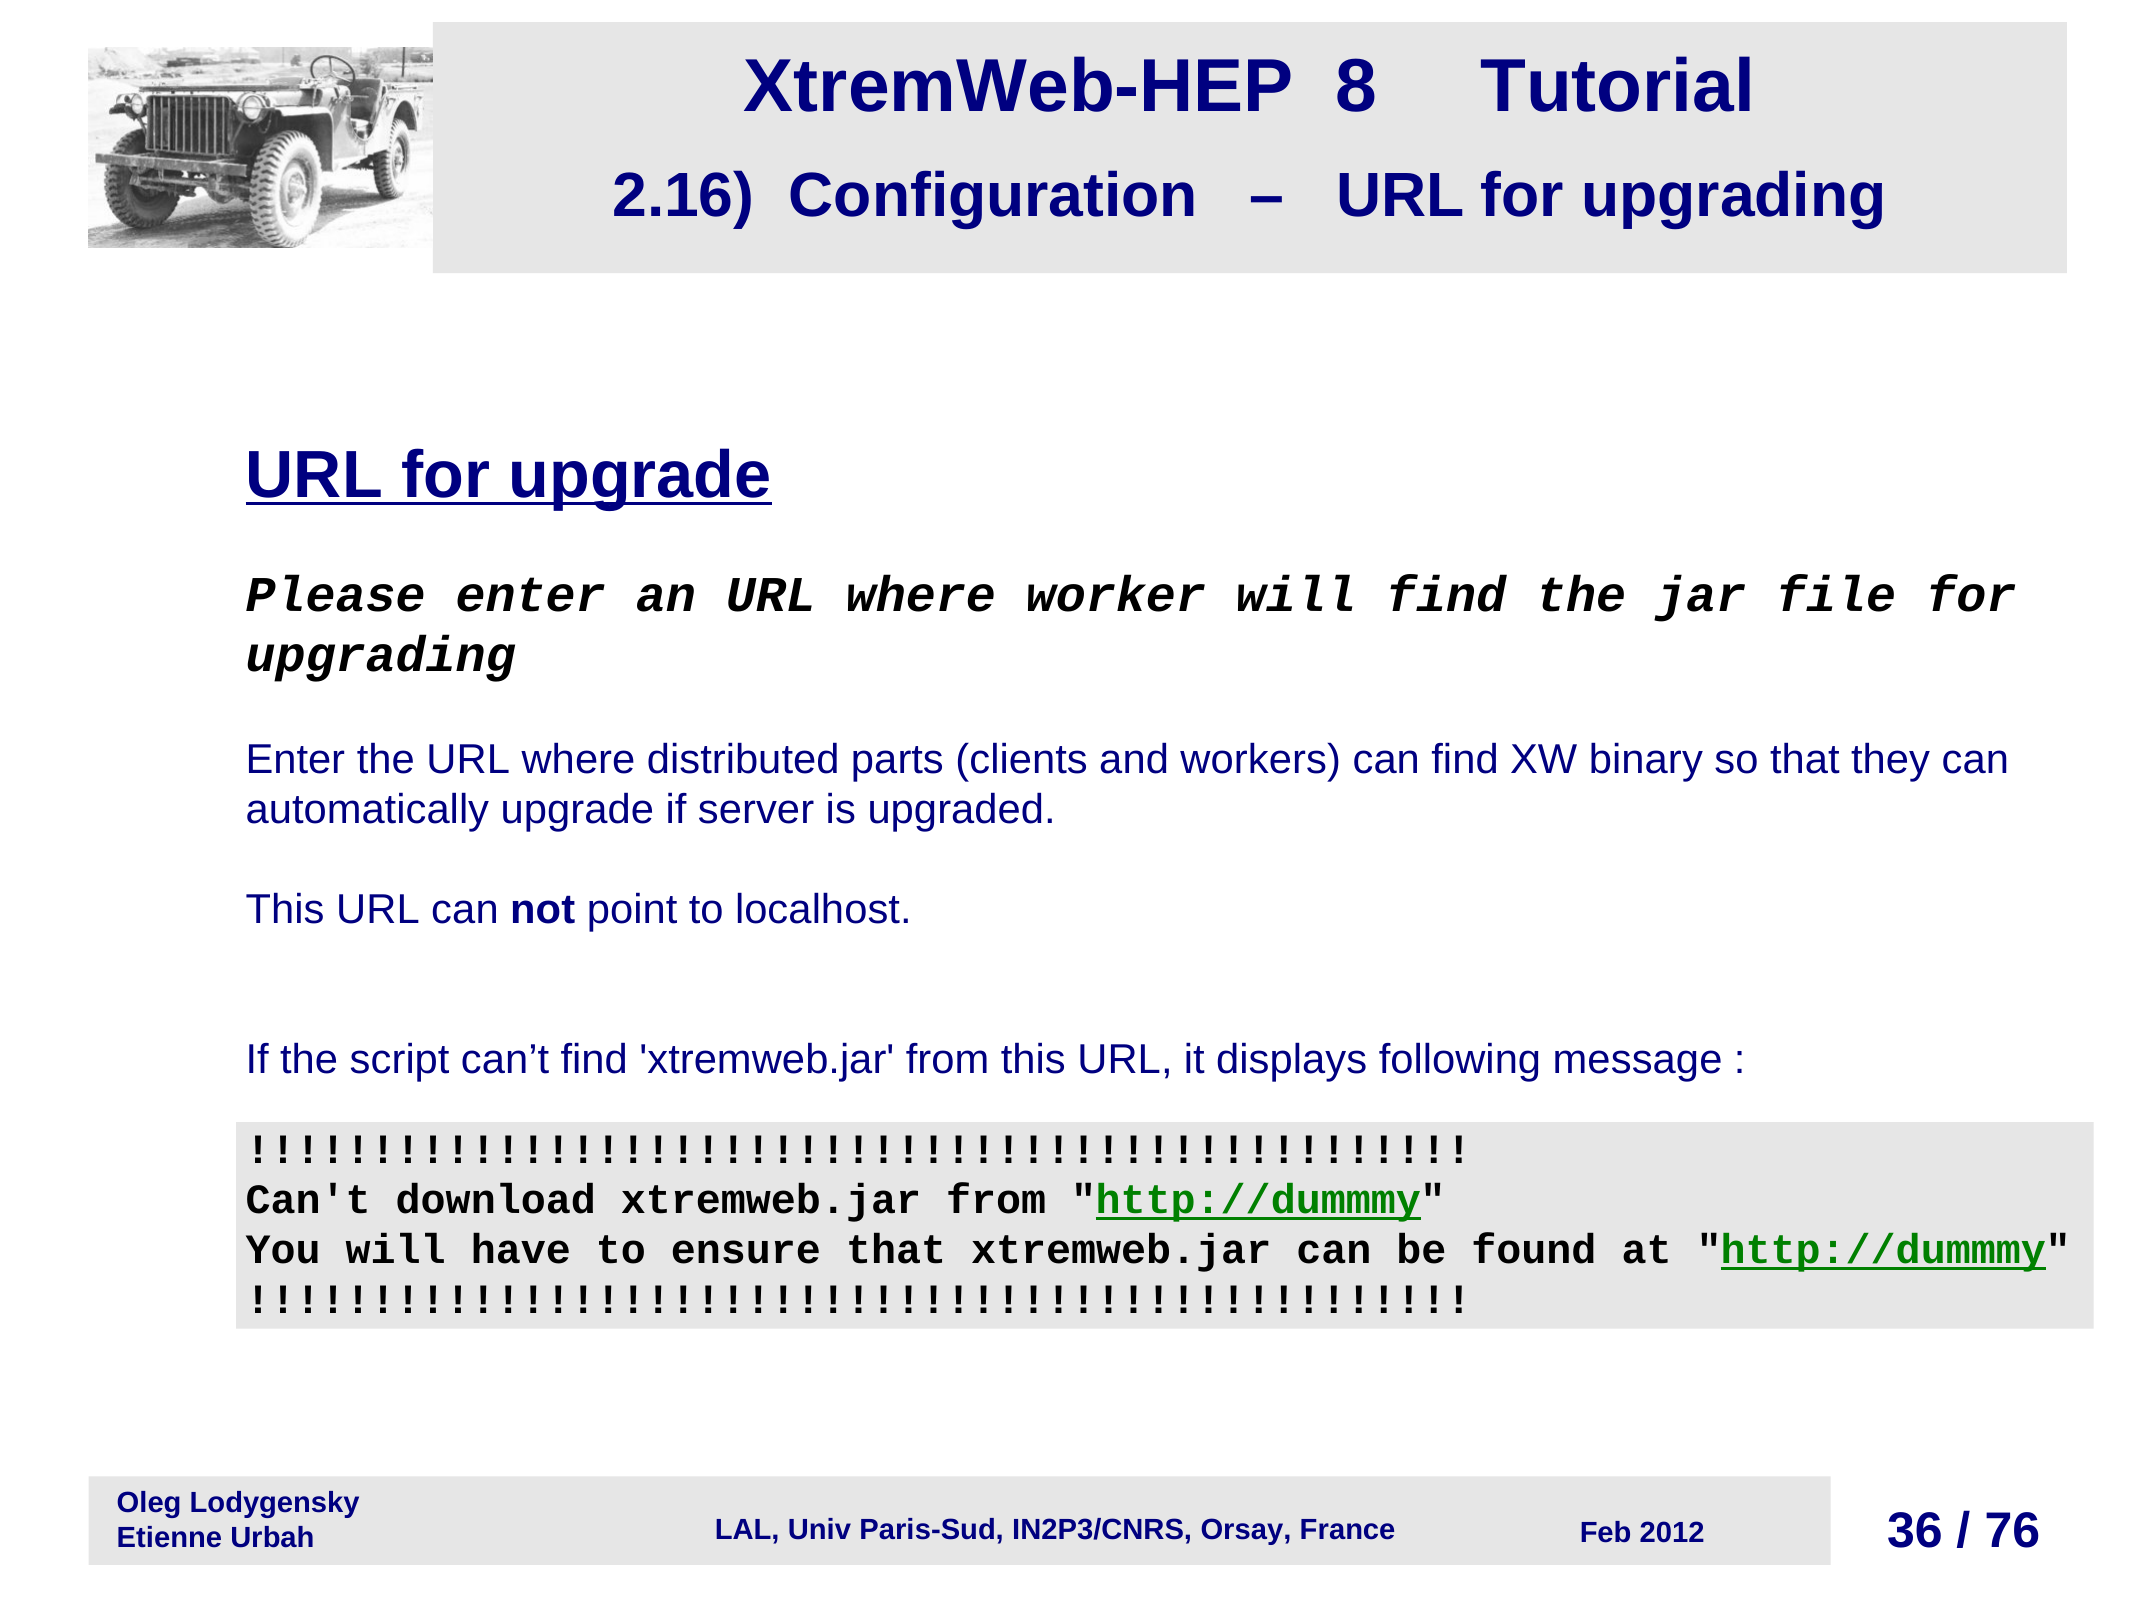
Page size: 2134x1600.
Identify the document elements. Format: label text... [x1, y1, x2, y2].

title 2.16) Configuration – URL for upgrading [442, 118, 2067, 266]
picture [88, 47, 433, 248]
text_box URL for upgrade Please enter an URL where worker will find the jar file for upgrading Enter the URL where distributed parts (clients and workers) can find XW binary so that they can automatically upgrade if server is upgraded. This URL can not point to localhost. If the script can’t find 'xtremweb.jar' from this URL, it displays following message : [236, 431, 2094, 1108]
text_box !!!!!!!!!!!!!!!!!!!!!!!!!!!!!!!!!!!!!!!!!!!!!!!!! Can't download xtremweb.jar from "http://dummmy" You will have to ensure that xtremweb.jar can be found at "http://dummmy" !!!!!!!!!!!!!!!!!!!!!!!!!!!!!!!!!!!!!!!!!!!!!!!!! [236, 1122, 2094, 1329]
